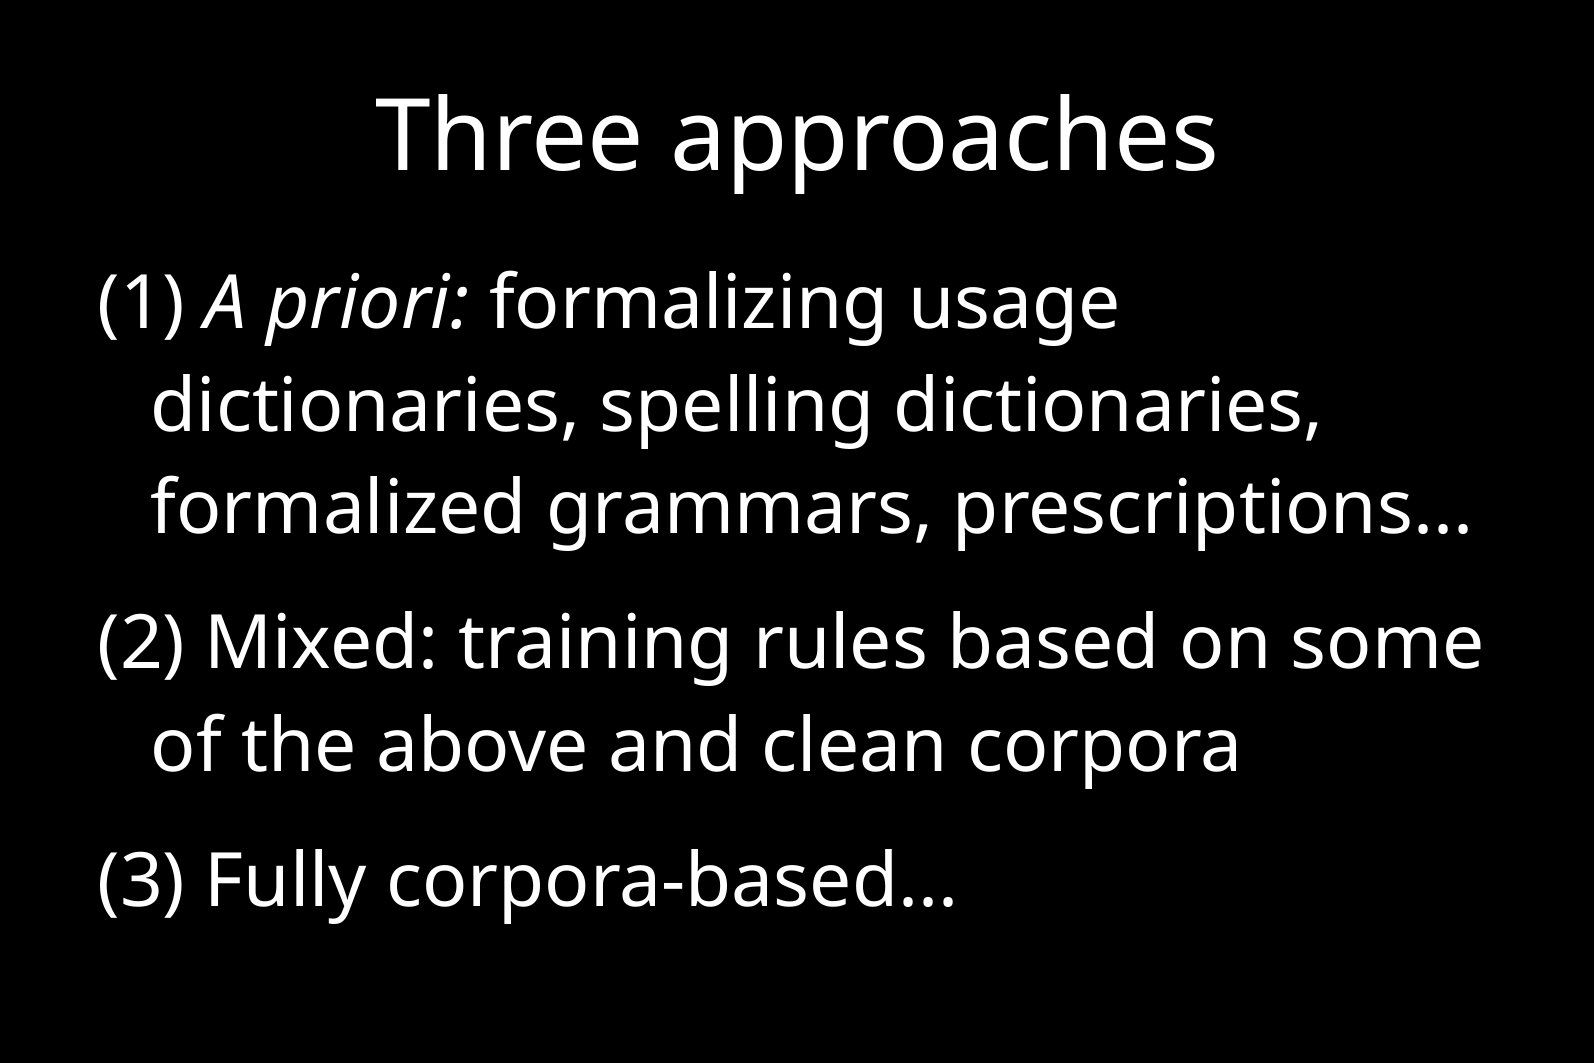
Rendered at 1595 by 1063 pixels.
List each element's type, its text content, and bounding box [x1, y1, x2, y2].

list A priori: formalizing usage dictionaries, spelling dictionaries, formalized grammars, prescriptions... Mixed: training rules based on some of the above and clean corpora Fully corpora-based... [79, 248, 1515, 936]
title Three approaches [79, 49, 1515, 213]
